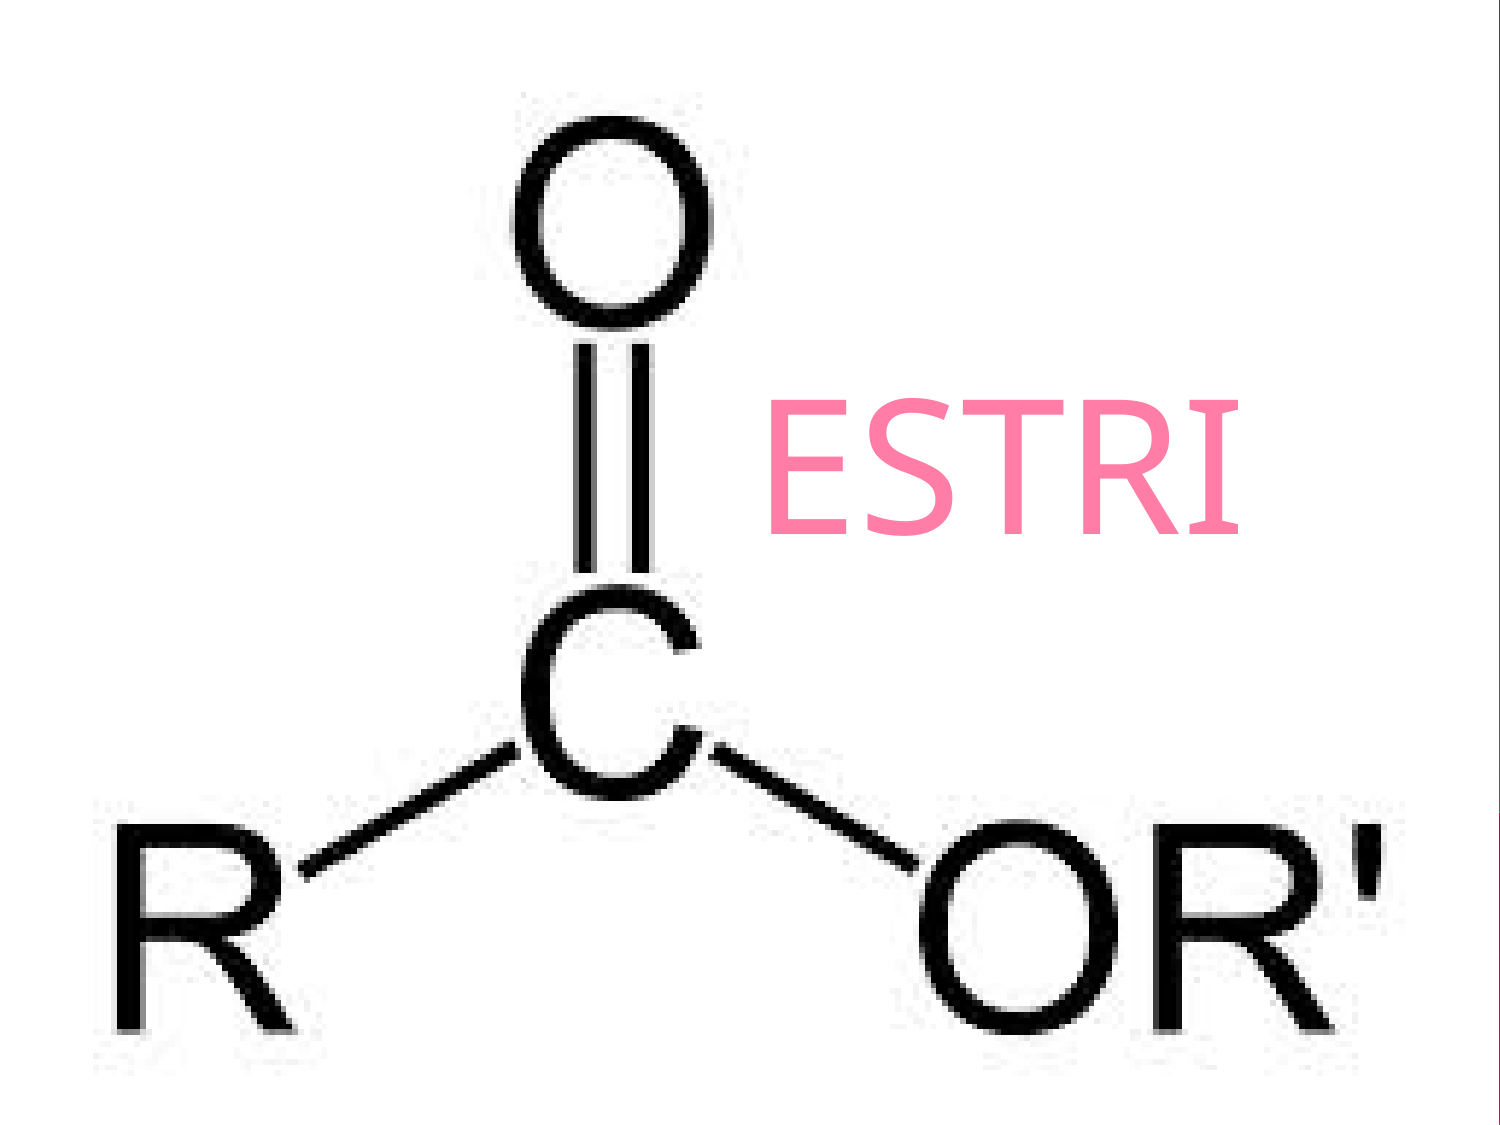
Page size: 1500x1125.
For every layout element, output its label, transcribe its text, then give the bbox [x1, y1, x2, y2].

picture [0, 0, 1499, 1125]
title ESTRI [312, 338, 1500, 580]
